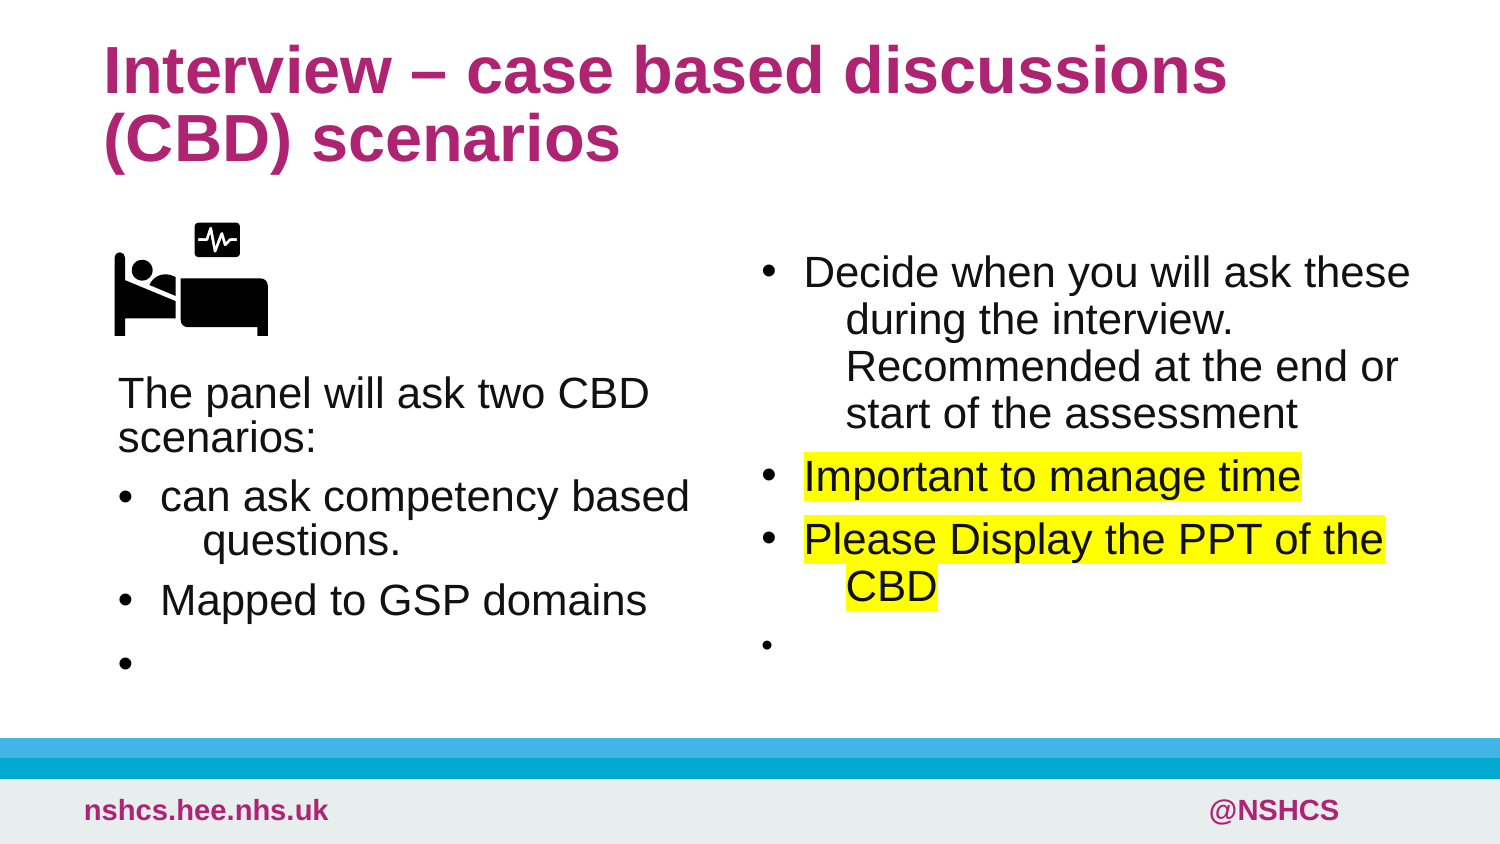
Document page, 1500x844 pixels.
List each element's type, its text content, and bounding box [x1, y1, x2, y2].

list The panel will ask two CBD scenarios: can ask competency based questions. Mapped to GSP domains [106, 367, 751, 716]
title Interview – case based discussions (CBD) scenarios [88, 18, 1412, 196]
picture [106, 195, 276, 365]
text_box Decide when you will ask these during the interview. Recommended at the end or start of the assessment Important to manage time Please Display the PPT of the CBD [750, 243, 1449, 676]
